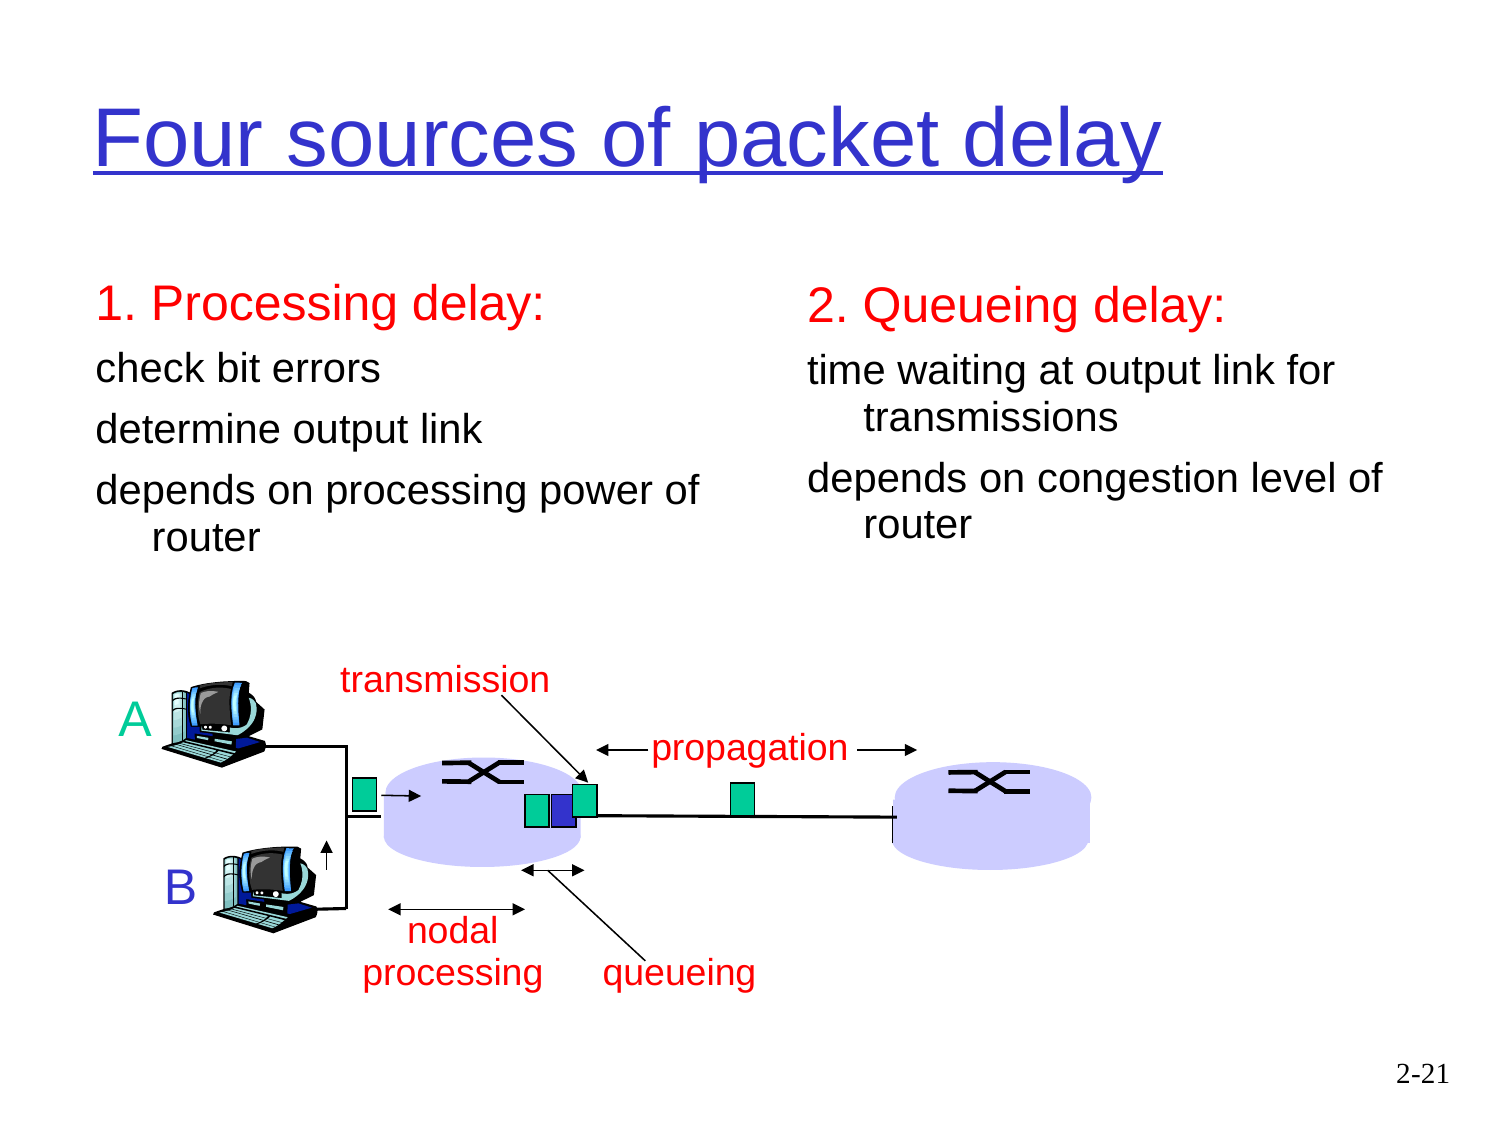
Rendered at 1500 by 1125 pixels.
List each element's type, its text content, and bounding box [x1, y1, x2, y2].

text_box queueing [587, 944, 772, 1002]
list 1. Processing delay: check bit errors determine output link depends on processing power of router [80, 267, 799, 568]
text_box propagation [636, 719, 864, 777]
picture [213, 845, 320, 934]
text_box nodal processing [347, 902, 559, 1002]
text_box [447, 757, 520, 769]
text_box transmission [325, 650, 566, 708]
title Four sources of packet delay [78, 43, 1354, 232]
text_box [892, 762, 1092, 871]
text_box B [148, 851, 212, 923]
text_box [383, 760, 597, 867]
list 2. Queueing delay: time waiting at output link for transmissions depends on congestion level of router [792, 269, 1500, 556]
picture [161, 680, 268, 768]
text_box A [103, 684, 167, 756]
